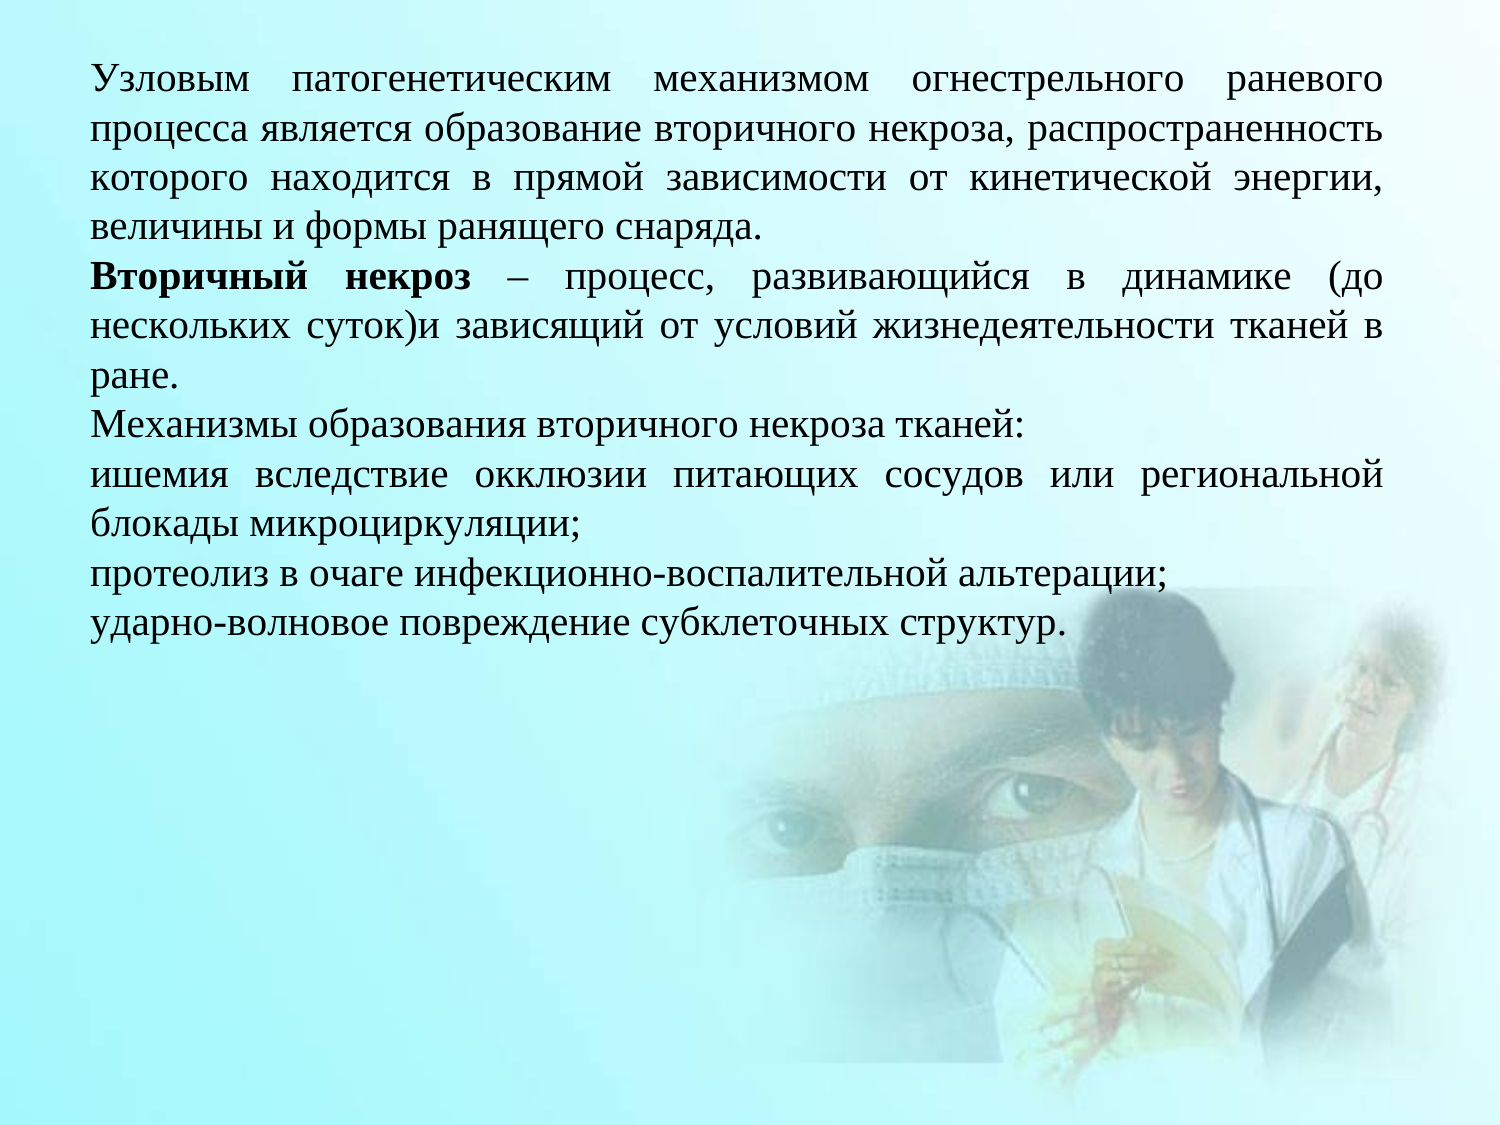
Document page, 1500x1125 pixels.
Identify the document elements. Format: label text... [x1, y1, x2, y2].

list Узловым патогенетическим механизмом огнестрельного раневого процесса является образование вторичного некроза, распространенность которого находится в прямой зависимости от кинетической энергии, величины и формы ранящего снаряда. Вторичный некроз – процесс, развивающийся в динамике (до нескольких суток)и зависящий от условий жизнедеятельности тканей в ране. Механизмы образования вторичного некроза тканей: ишемия вследствие окклюзии питающих сосудов или региональной блокады микроциркуляции; протеолиз в очаге инфекционно-воспалительной альтерации; ударно-волновое повреждение субклеточных структур. [75, 42, 1426, 658]
